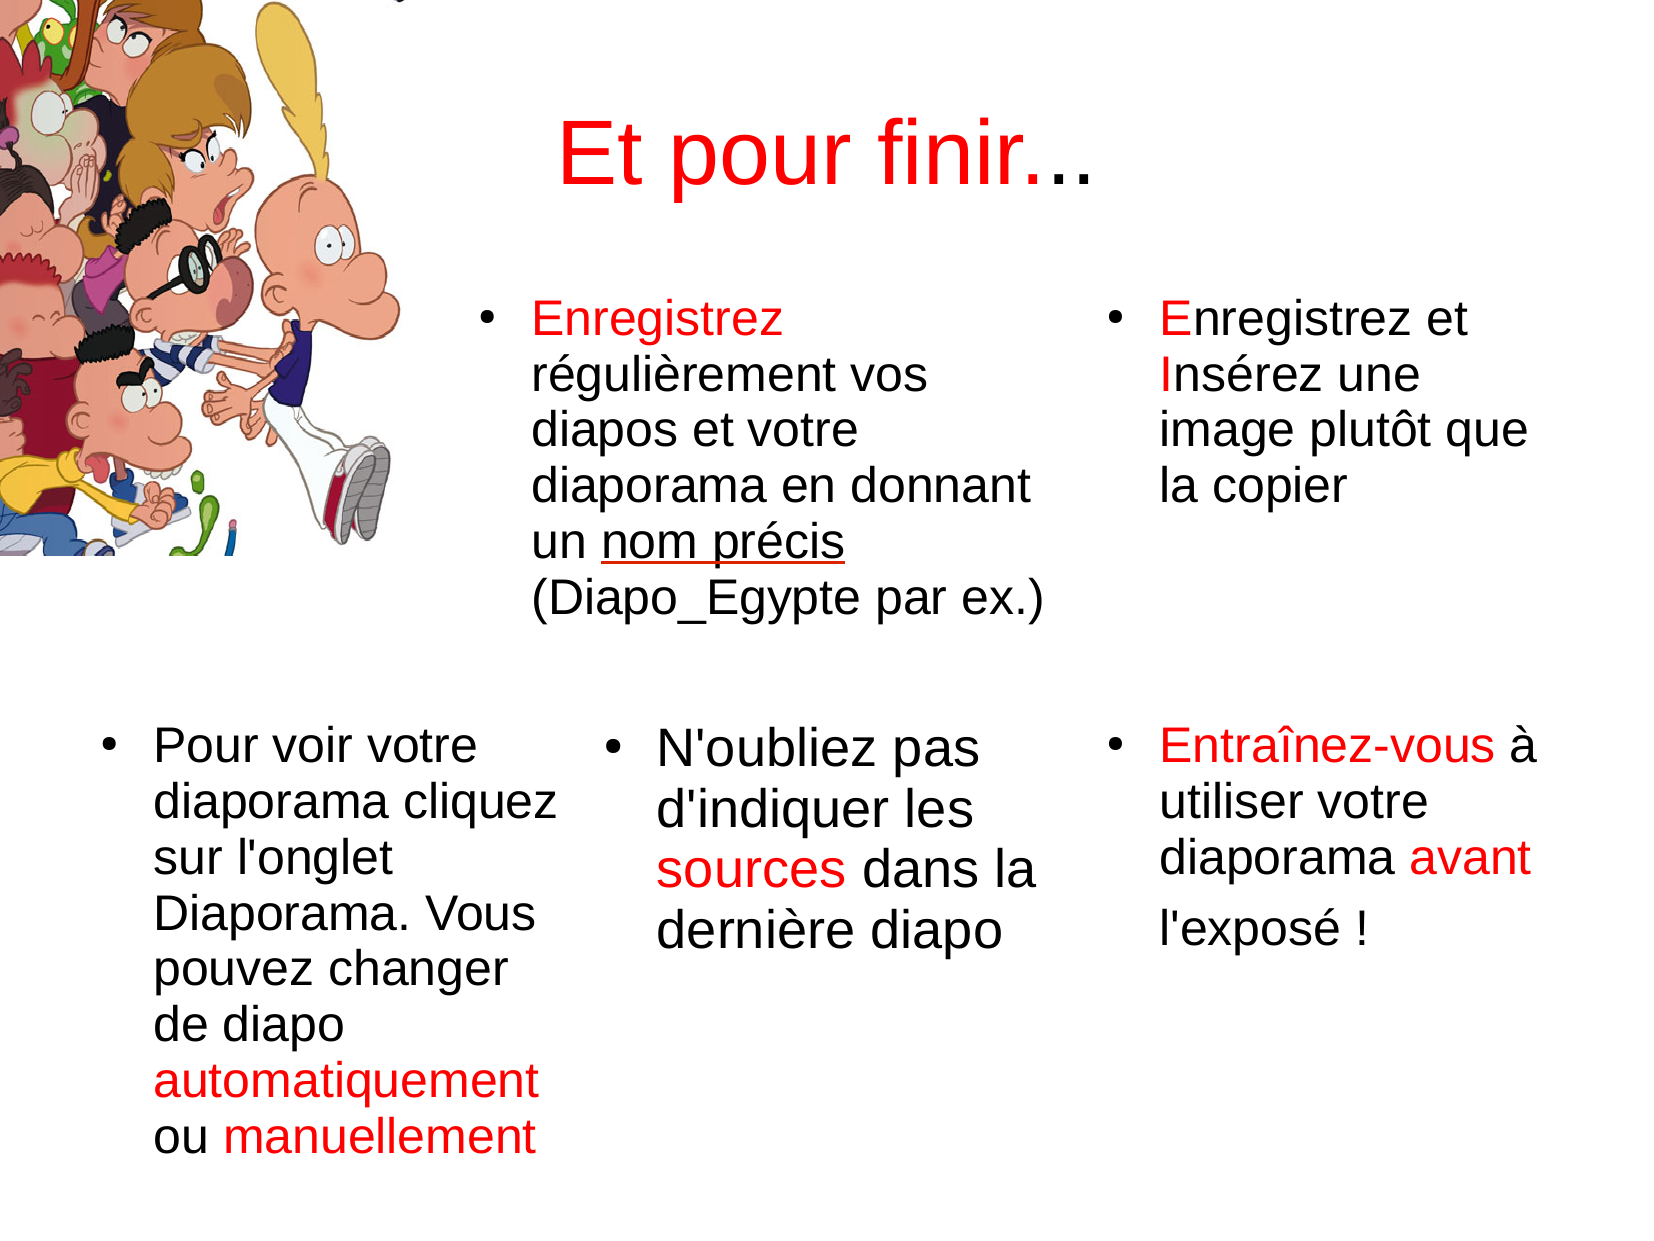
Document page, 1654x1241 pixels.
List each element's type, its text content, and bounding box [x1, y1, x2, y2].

list Enregistrez et Insérez une image plutôt que la copier [1088, 290, 1569, 681]
picture [0, 0, 449, 556]
title Et pour finir... [449, 49, 1571, 257]
list Enregistrez régulièrement vos diapos et votre diaporama en donnant un nom précis (Diapo_Egypte par ex.) [460, 290, 1065, 638]
list Pour voir votre diaporama cliquez sur l'onglet Diaporama. Vous pouvez changer de diapo automatiquement ou manuellement [82, 717, 562, 1164]
list Entraînez-vous à utiliser votre diaporama avant l'exposé ! [1088, 717, 1569, 1109]
list N'oubliez pas d'indiquer les sources dans la dernière diapo [585, 717, 1065, 1109]
